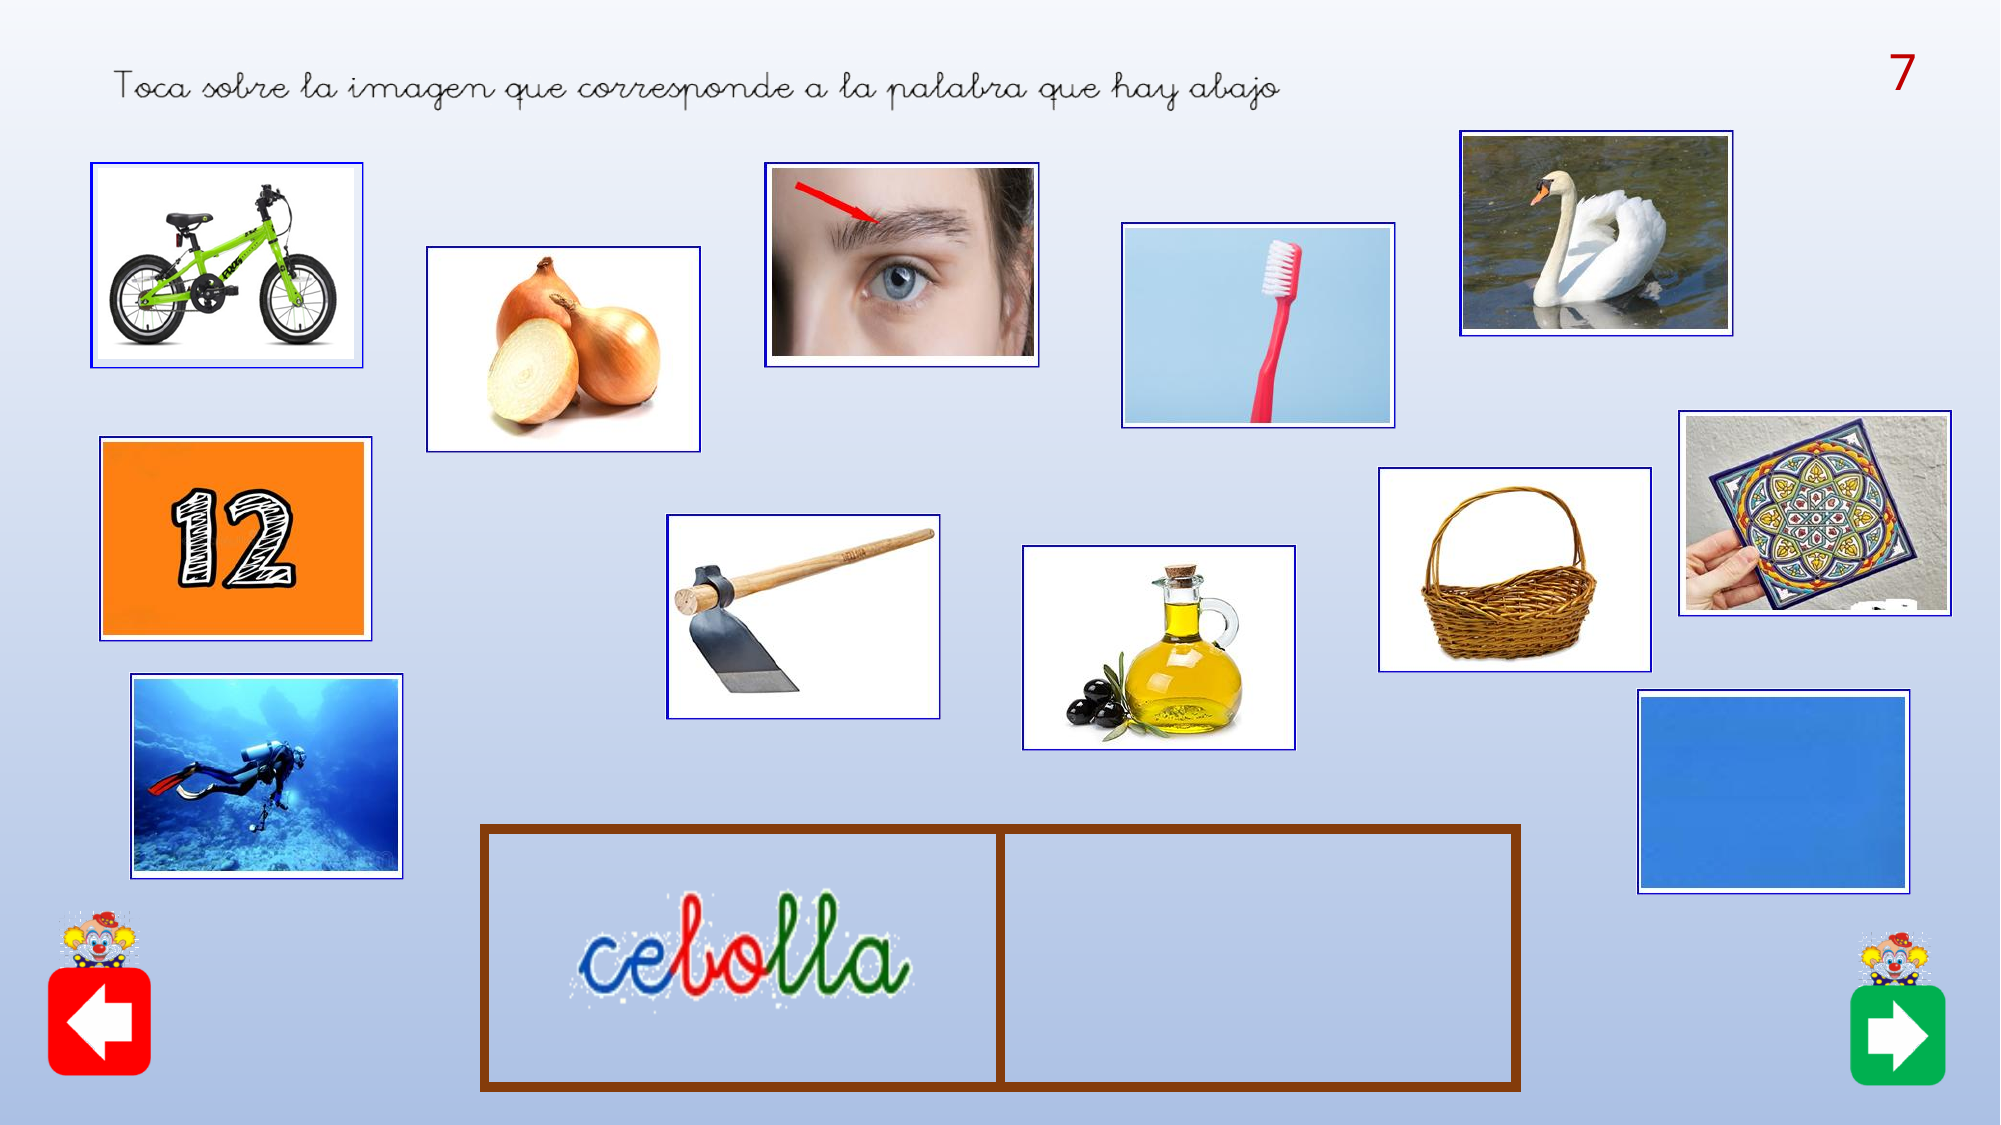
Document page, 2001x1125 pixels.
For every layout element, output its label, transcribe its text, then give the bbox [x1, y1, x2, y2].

picture [1677, 409, 1953, 617]
picture [425, 245, 702, 453]
picture [665, 513, 941, 720]
picture [98, 435, 373, 642]
picture [1377, 466, 1653, 673]
picture [129, 672, 404, 880]
text_box 7 [1859, 32, 1946, 108]
picture [106, 57, 1494, 115]
picture [1120, 221, 1396, 429]
picture [1021, 544, 1297, 751]
picture [510, 851, 977, 1068]
picture [1458, 129, 1734, 337]
picture [47, 910, 151, 1076]
picture [1636, 688, 1911, 895]
picture [763, 161, 1040, 368]
picture [1850, 931, 1946, 1086]
picture [89, 161, 364, 369]
